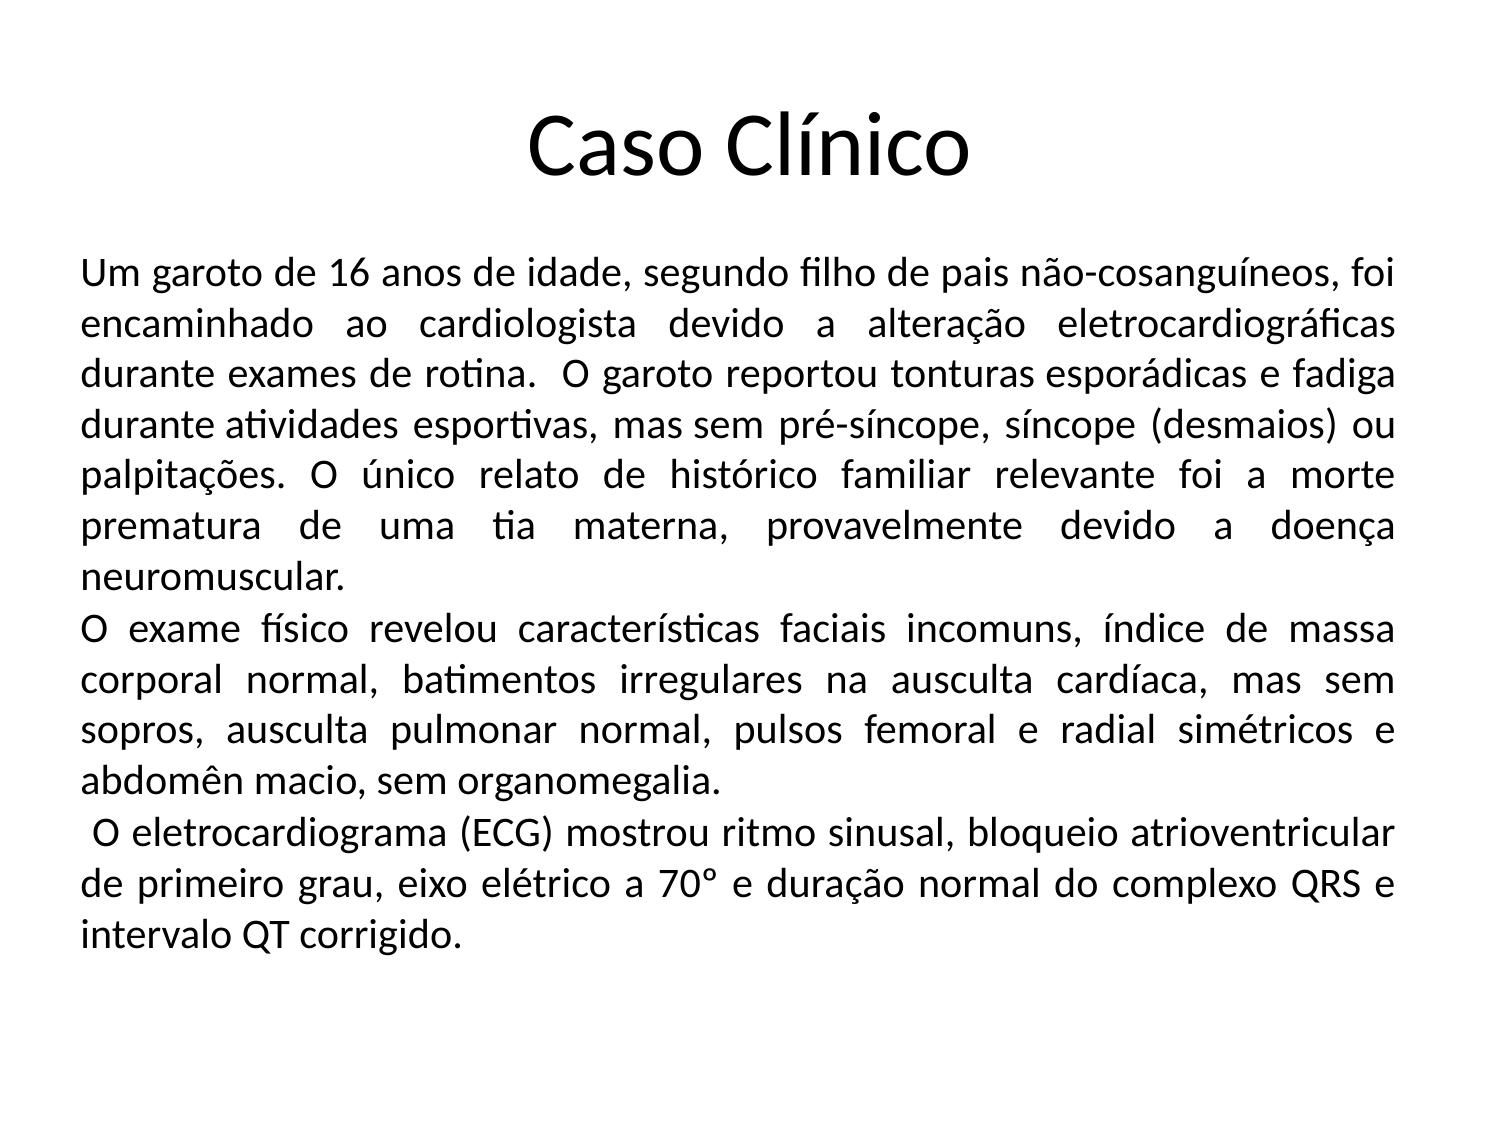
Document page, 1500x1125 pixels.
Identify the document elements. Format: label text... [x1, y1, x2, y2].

list Um garoto de 16 anos de idade, segundo filho de pais não-cosanguíneos, foi encaminhado ao cardiologista devido a alteração eletrocardiográficas durante exames de rotina. O garoto reportou tonturas esporádicas e fadiga durante atividades esportivas, mas sem pré-síncope, síncope (desmaios) ou palpitações. O único relato de histórico familiar relevante foi a morte prematura de uma tia materna, provavelmente devido a doença neuromuscular. O exame físico revelou características faciais incomuns, índice de massa corporal normal, batimentos irregulares na ausculta cardíaca, mas sem sopros, ausculta pulmonar normal, pulsos femoral e radial simétricos e abdomên macio, sem organomegalia. O eletrocardiograma (ECG) mostrou ritmo sinusal, bloqueio atrioventricular de primeiro grau, eixo elétrico a 70º e duração normal do complexo QRS e intervalo QT corrigido. [53, 184, 1412, 1068]
title Caso Clínico [75, 45, 1425, 233]
